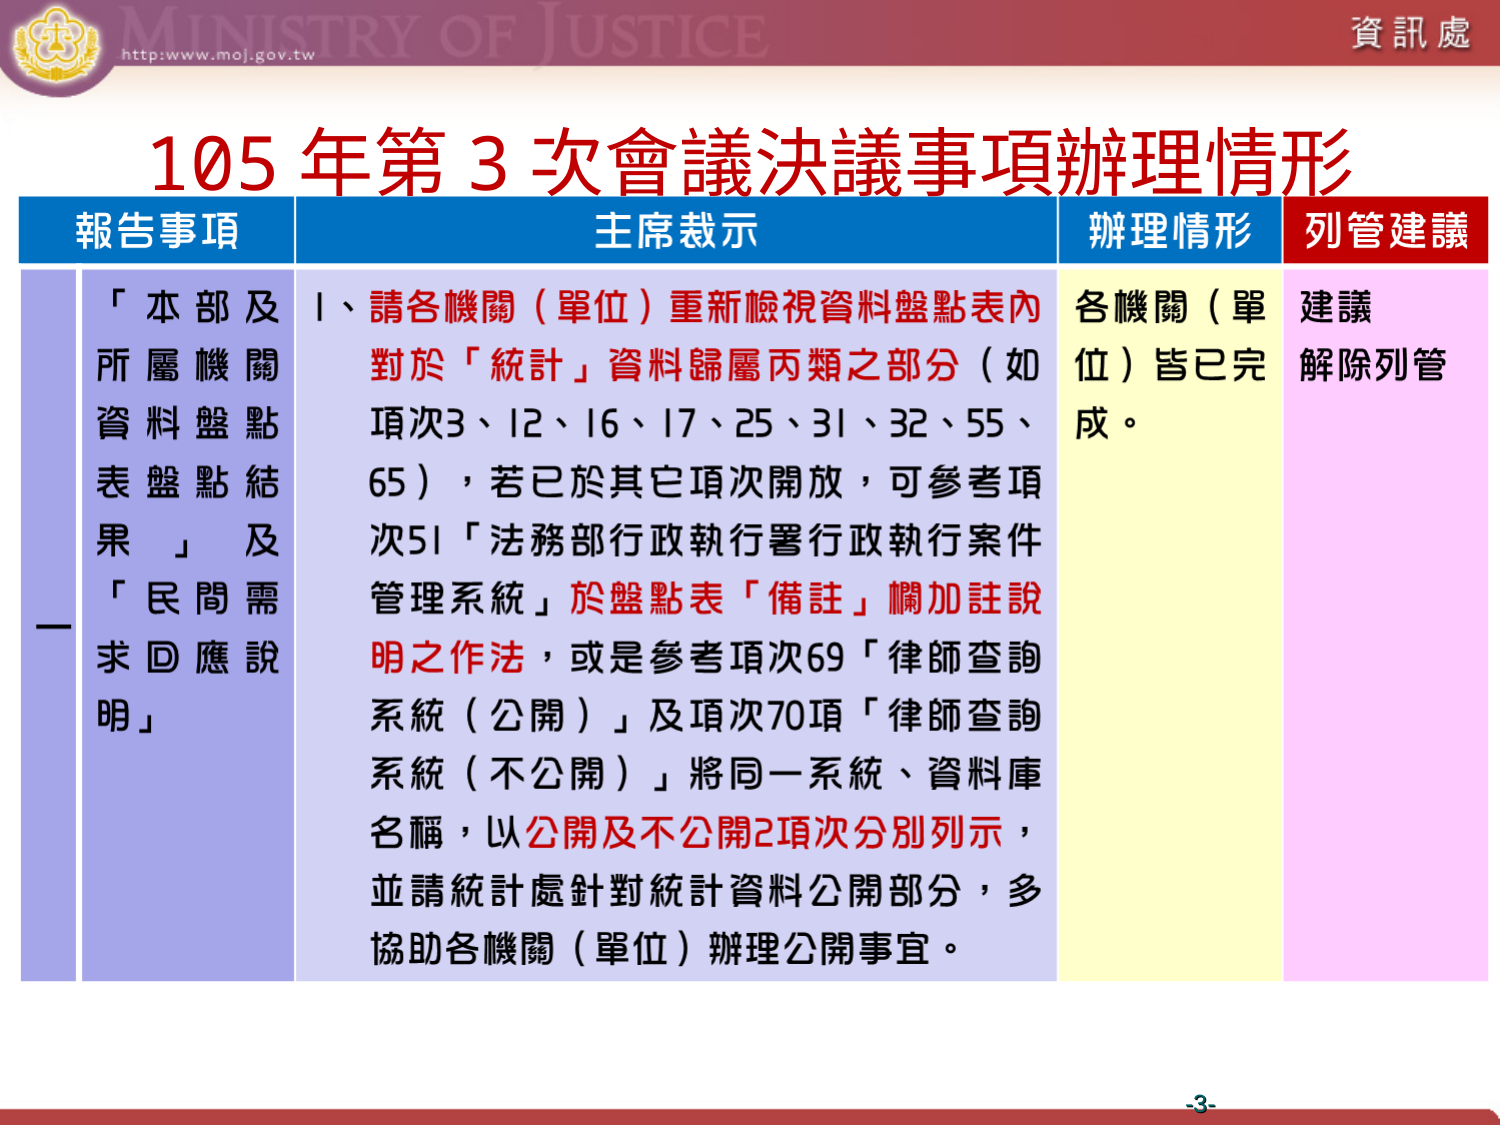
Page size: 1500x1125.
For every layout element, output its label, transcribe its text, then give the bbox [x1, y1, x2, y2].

text_box -3- [1169, 1080, 1483, 1118]
text_box 105年第3次會議決議事項辦理情形 [112, 101, 1388, 244]
picture [17, 190, 1490, 994]
